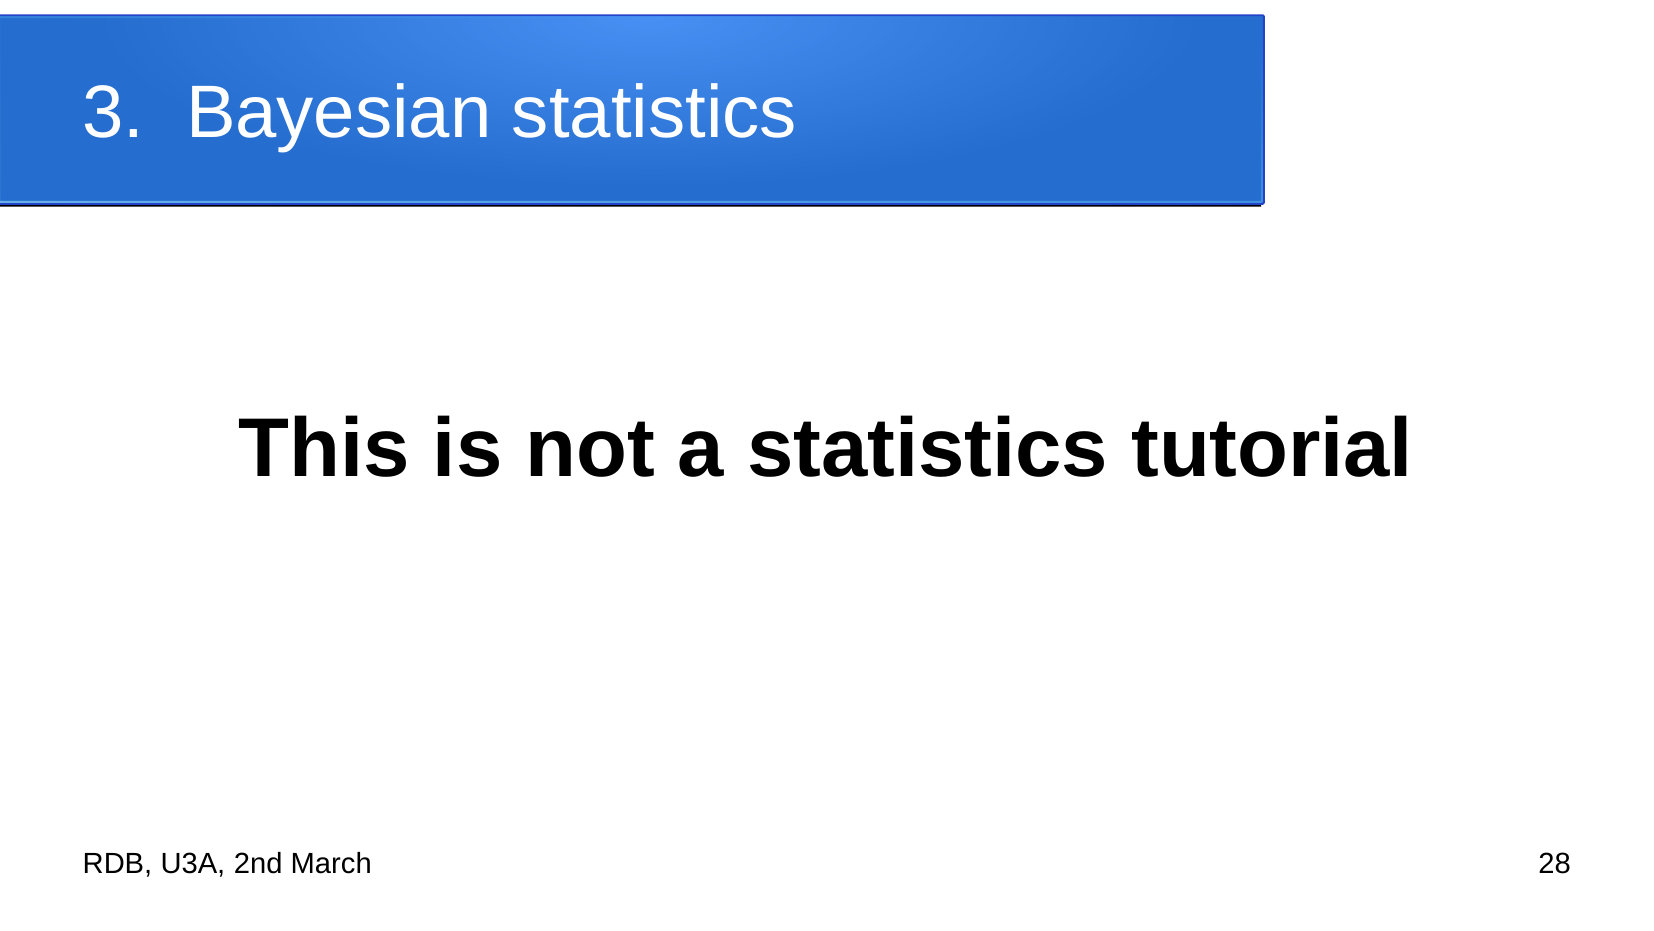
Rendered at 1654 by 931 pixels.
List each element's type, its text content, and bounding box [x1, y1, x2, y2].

title 3. Bayesian statistics [82, 35, 1235, 189]
list This is not a statistics tutorial [82, 401, 1571, 497]
